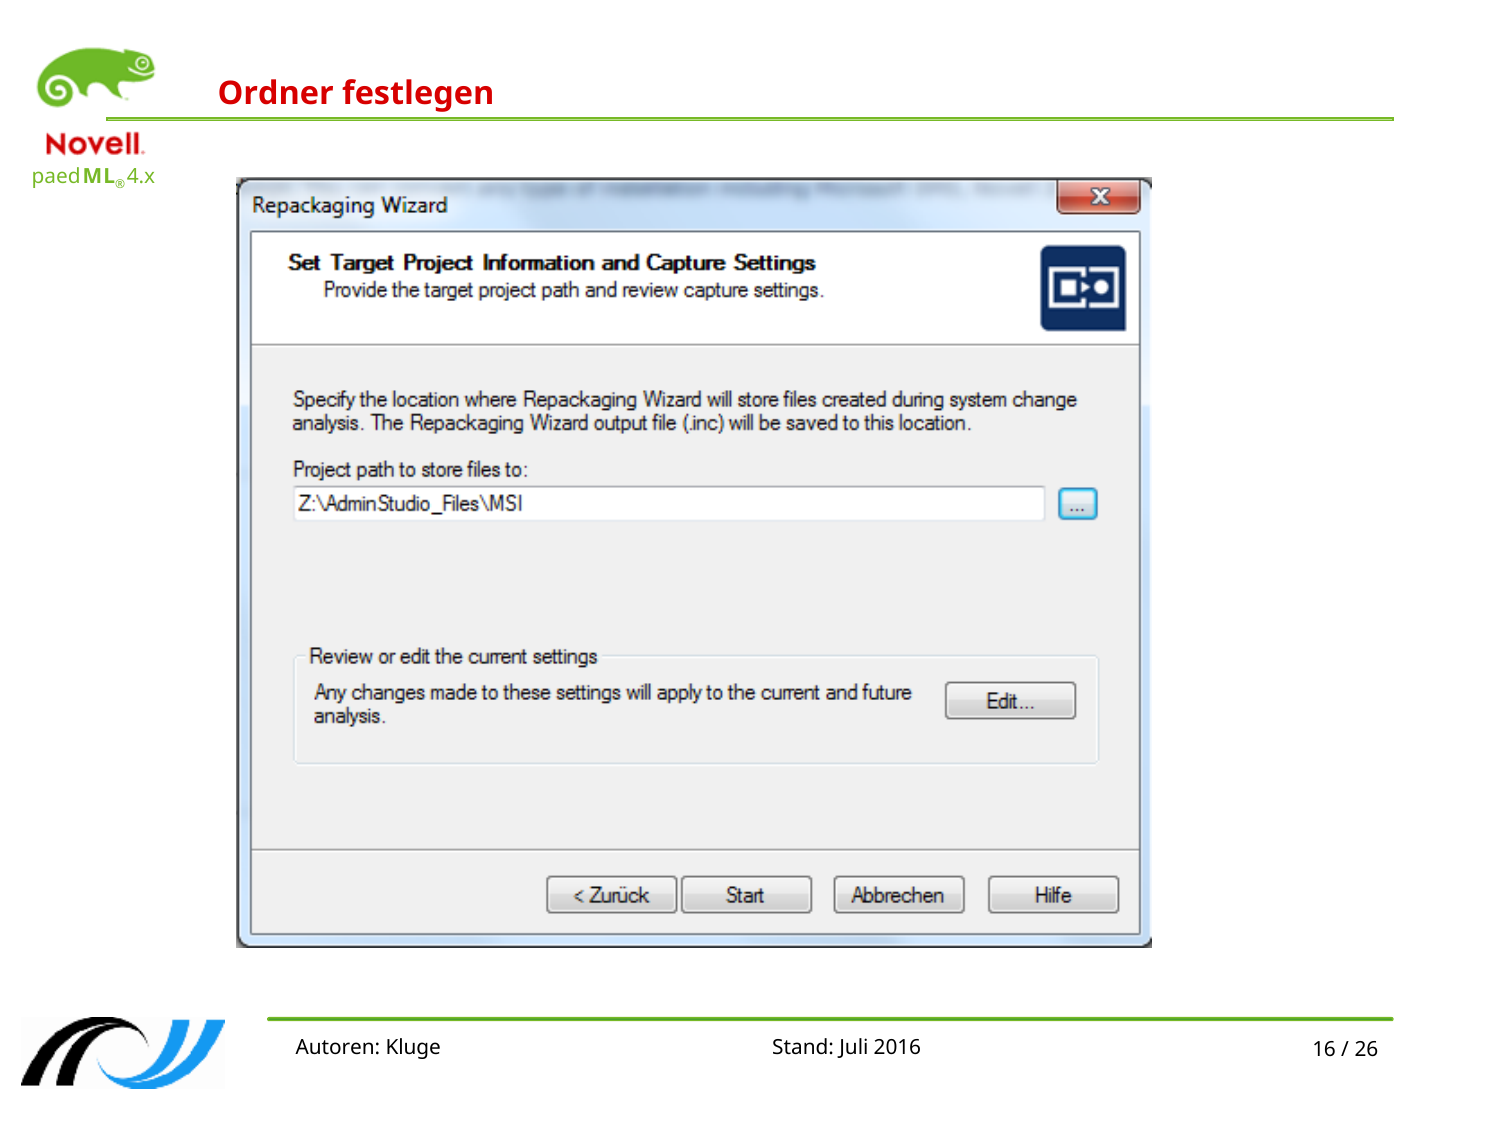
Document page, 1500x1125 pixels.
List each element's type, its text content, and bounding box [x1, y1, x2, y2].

picture [21, 1017, 225, 1089]
picture [236, 177, 1152, 948]
title Ordner festlegen [202, 41, 1359, 142]
picture [24, 32, 167, 175]
